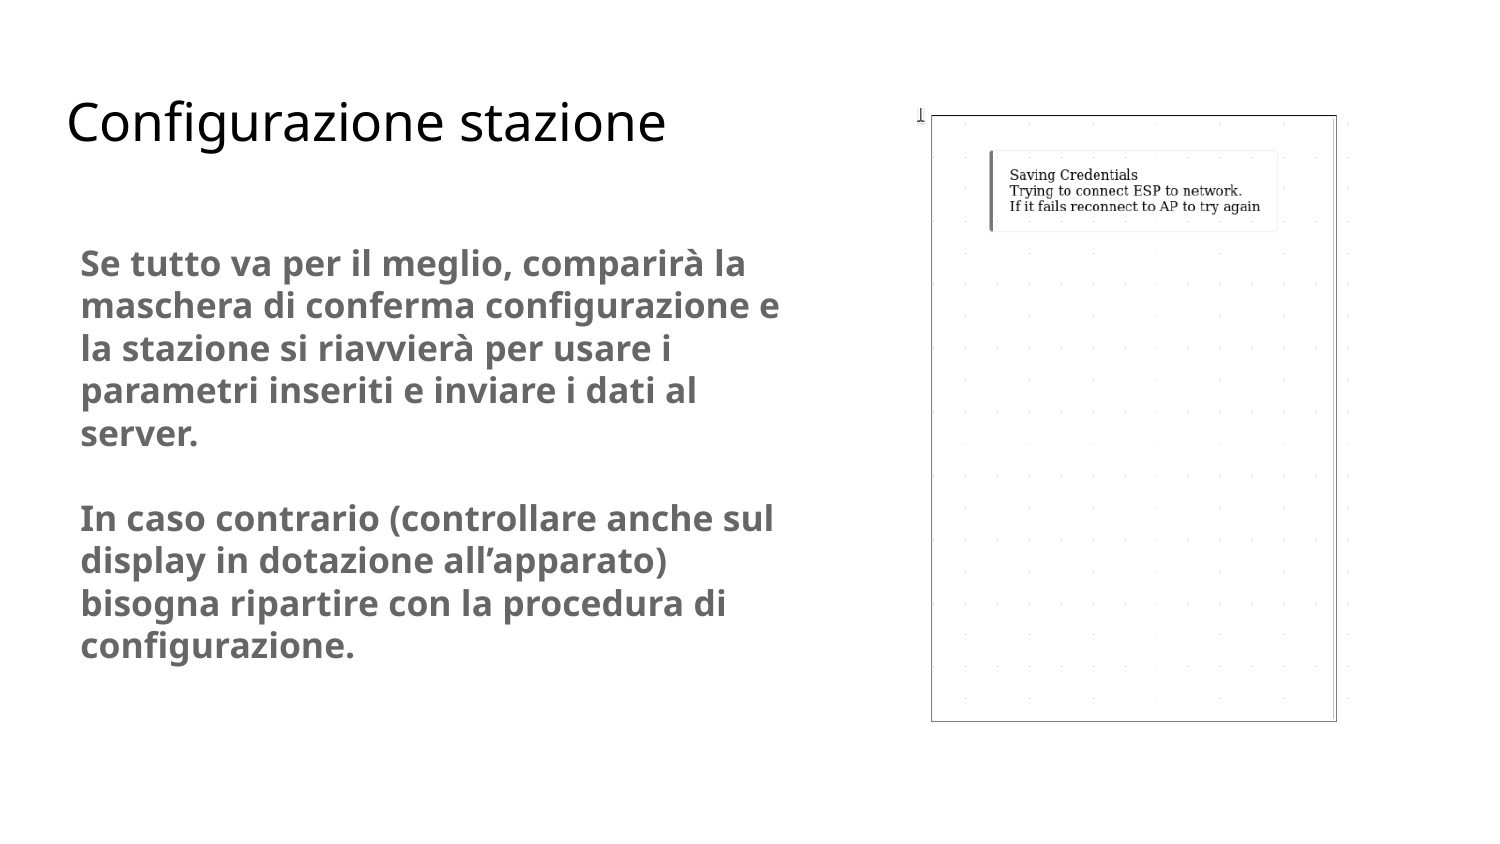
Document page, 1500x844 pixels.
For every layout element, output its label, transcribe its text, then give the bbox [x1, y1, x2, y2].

picture [917, 108, 1352, 736]
text_box Se tutto va per il meglio, comparirà la maschera di conferma configurazione e la stazione si riavvierà per usare i parametri inseriti e inviare i dati al server. In caso contrario (controllare anche sul display in dotazione all’apparato) bisogna ripartire con la procedura di configurazione. [65, 158, 817, 814]
title Configurazione stazione [51, 72, 1449, 167]
